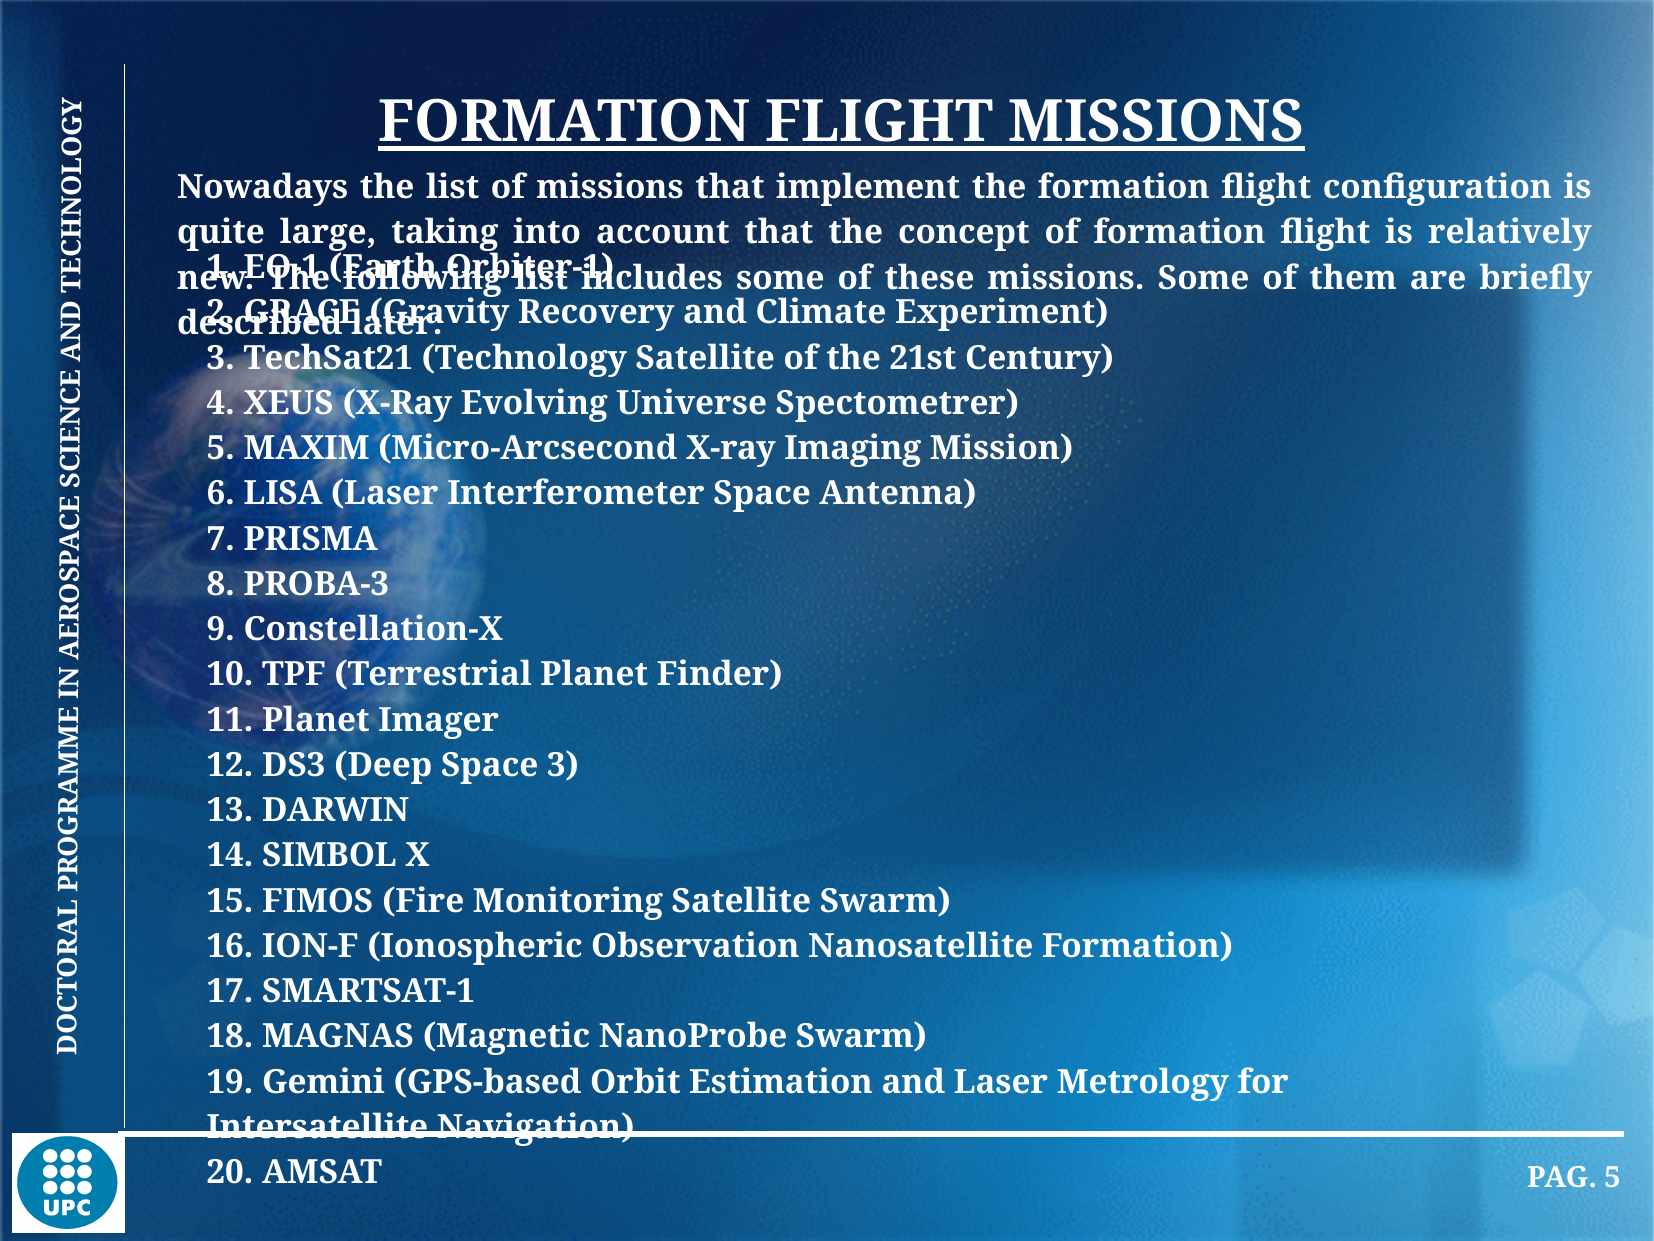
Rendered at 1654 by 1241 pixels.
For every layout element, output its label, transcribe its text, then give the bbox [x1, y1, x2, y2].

title DOCTORAL PROGRAMME IN AEROSPACE SCIENCE AND TECHNOLOGY [8, 88, 124, 1064]
picture [0, 0, 1654, 1241]
title PAG. 5 [1505, 1116, 1642, 1237]
title FORMATION FLIGHT MISSIONS [324, 59, 1359, 180]
text_box Nowadays the list of missions that implement the formation flight configuration is quite large, taking into account that the concept of formation flight is relatively new. The following list includes some of these missions. Some of them are briefly described later: [177, 194, 1595, 443]
text_box 1. EO-1 (Earth Orbiter-1) 2. GRACE (Gravity Recovery and Climate Experiment) 3. TechSat21 (Technology Satellite of the 21st Century) 4. XEUS (X-Ray Evolving Universe Spectometrer) 5. MAXIM (Micro-Arcsecond X-ray Imaging Mission) 6. LISA (Laser Interferometer Space Antenna) 7. PRISMA 8. PROBA-3 9. Constellation-X 10. TPF (Terrestrial Planet Finder) 11. Planet Imager 12. DS3 (Deep Space 3) 13. DARWIN 14. SIMBOL X 15. FIMOS (Fire Monitoring Satellite Swarm) 16. ION-F (Ionospheric Observation Nanosatellite Formation) 17. SMARTSAT-1 18. MAGNAS (Magnetic NanoProbe Swarm) 19. Gemini (GPS-based Orbit Estimation and Laser Metrology for Intersatellite Navigation) 20. AMSAT [206, 443, 1495, 1213]
